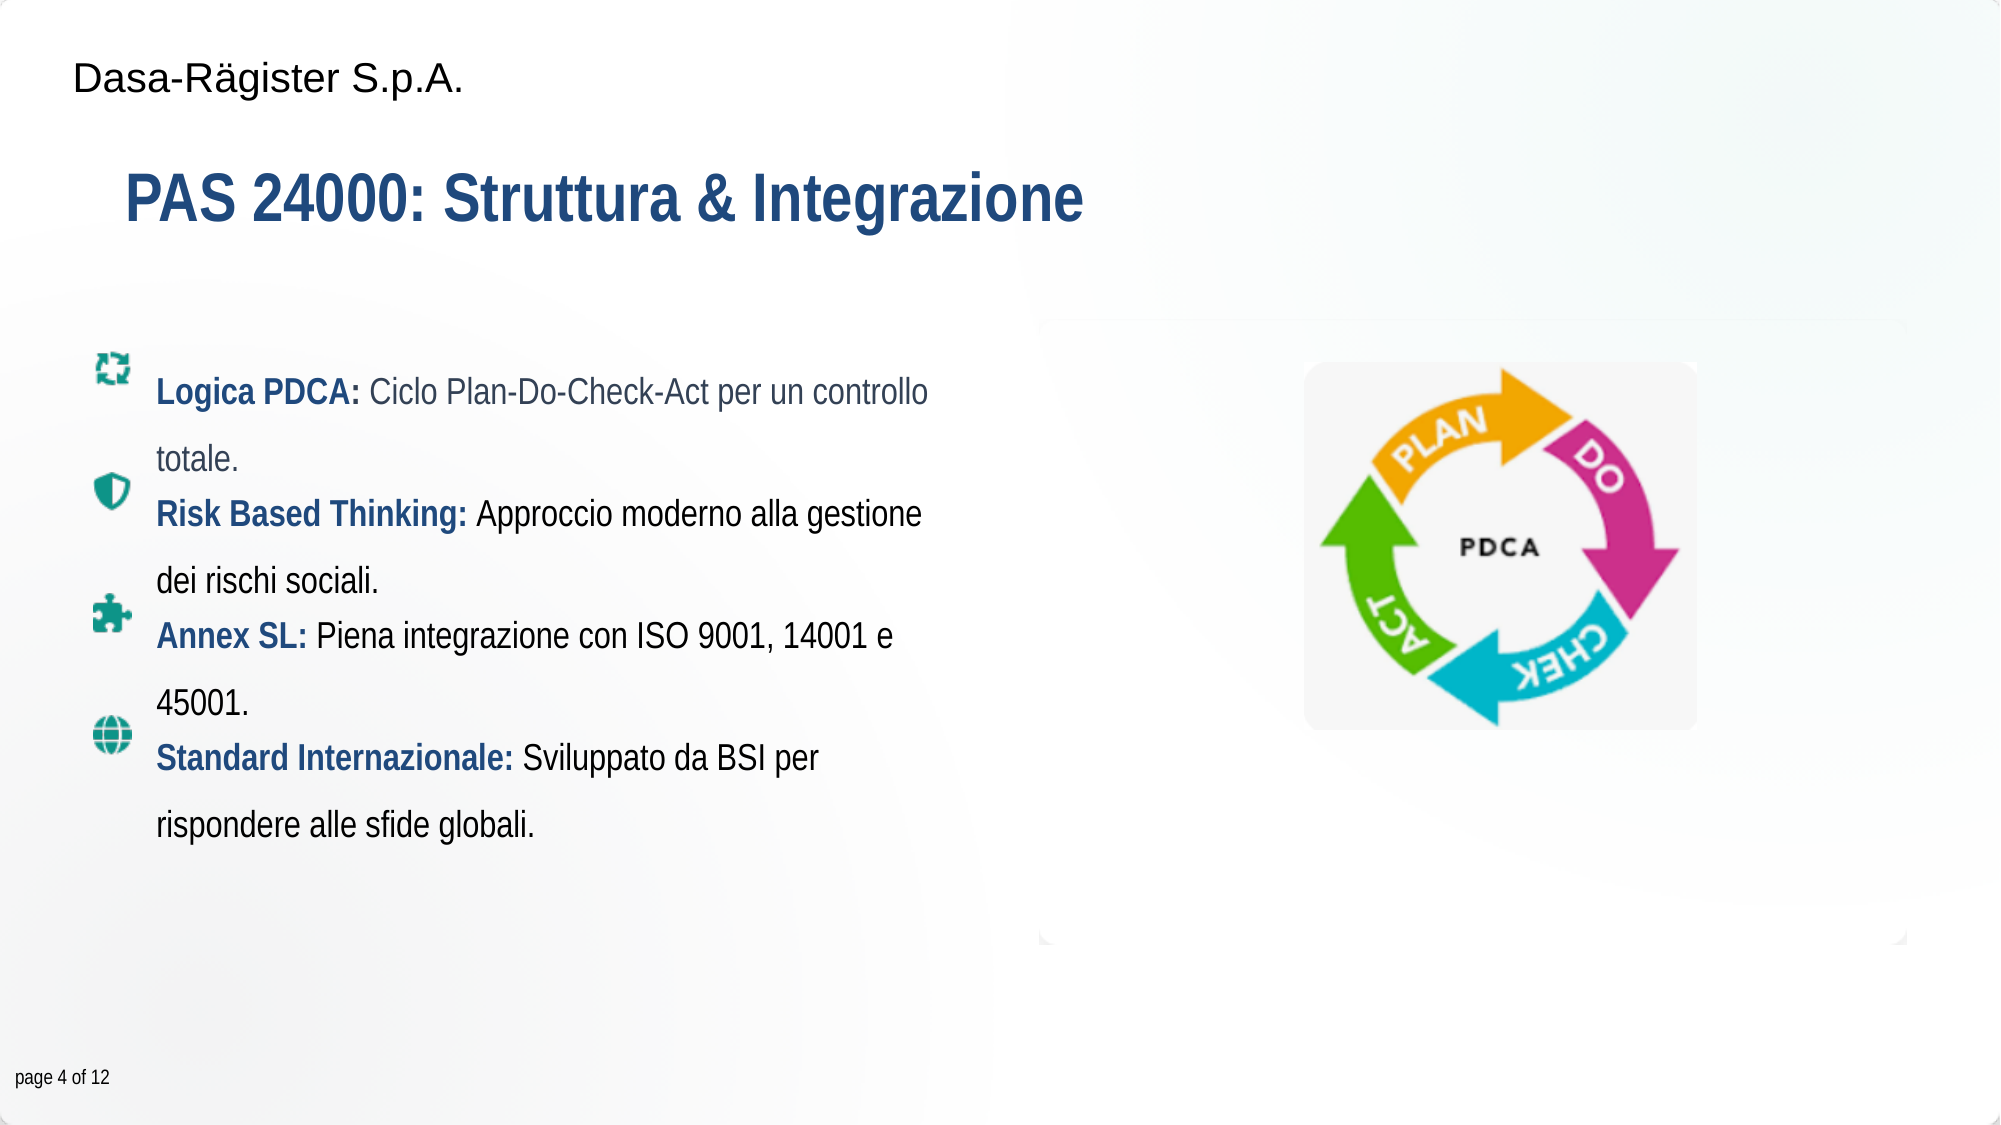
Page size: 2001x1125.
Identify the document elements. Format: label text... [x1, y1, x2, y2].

text_box Annex SL: Piena integrazione con ISO 9001, 14001 e 45001. [156, 588, 961, 710]
text_box PAS 24000: Struttura & Integrazione [125, 152, 1996, 236]
text_box Dasa-Rägister S.p.A. [0, 0, 493, 117]
text_box page 4 of 12 [0, 994, 493, 1100]
text_box Logica PDCA: Ciclo Plan-Do-Check-Act per un controllo totale. [156, 344, 961, 466]
text_box Standard Internazionale: Sviluppato da BSI per rispondere alle sfide globali. [156, 710, 961, 846]
picture [0, 0, 2000, 1125]
text_box Risk Based Thinking: Approccio moderno alla gestione dei rischi sociali. [156, 466, 961, 588]
